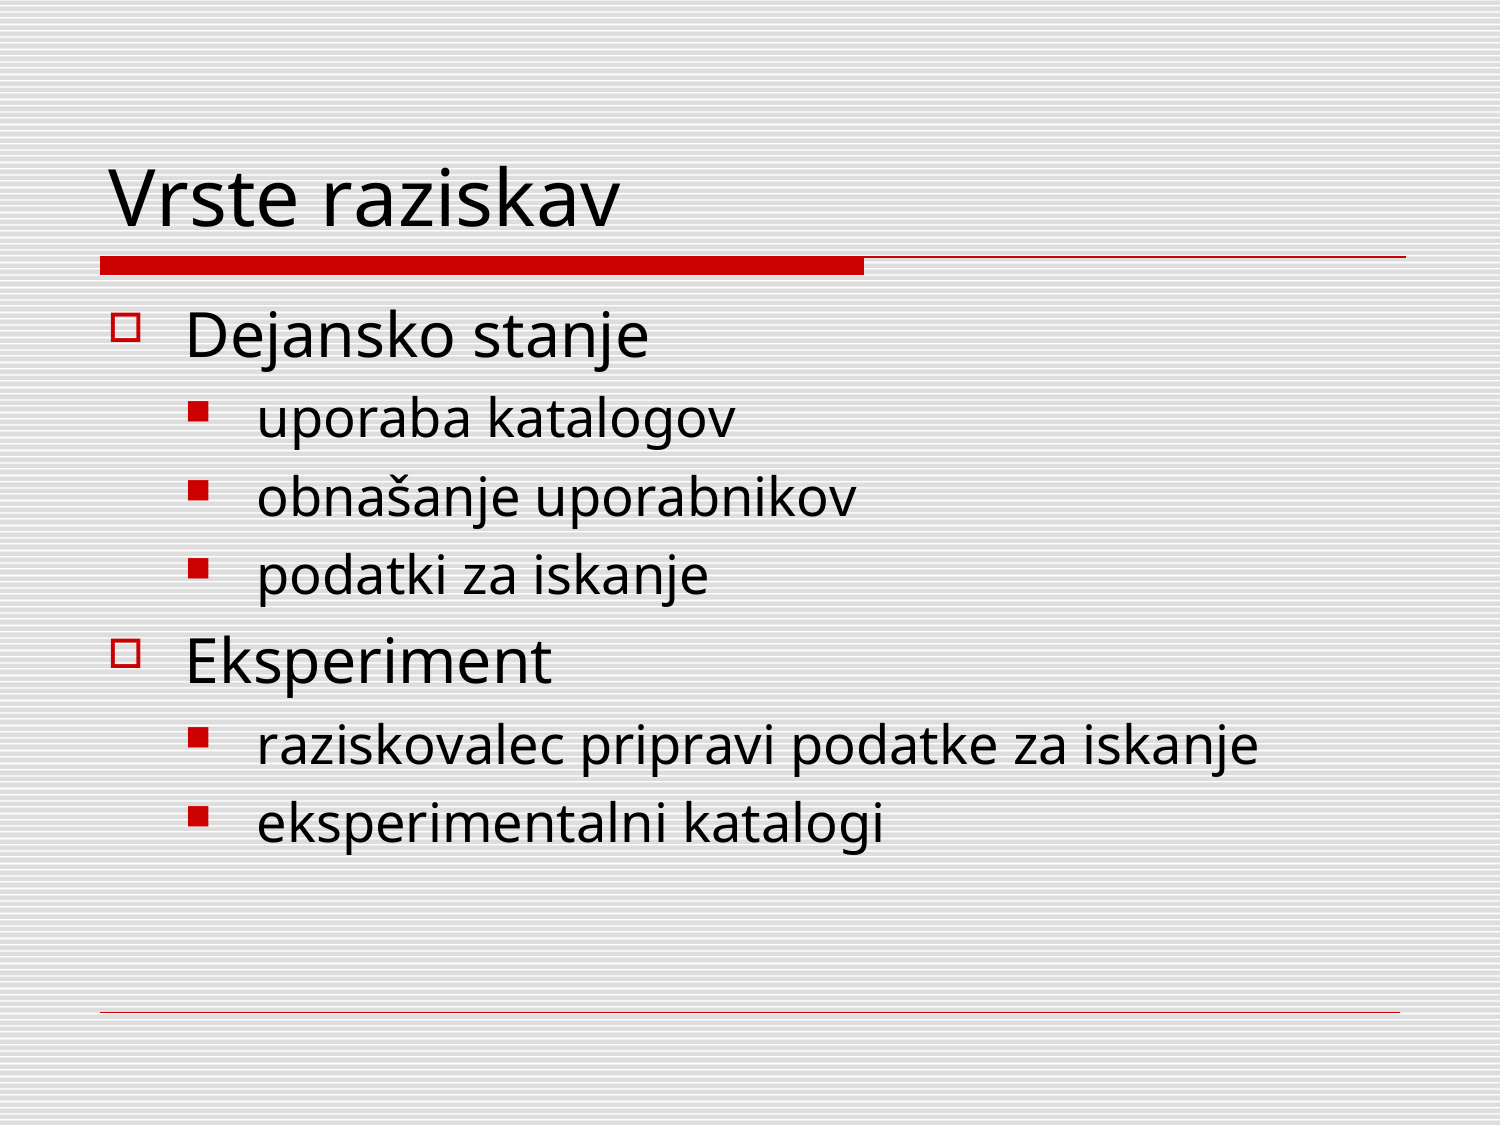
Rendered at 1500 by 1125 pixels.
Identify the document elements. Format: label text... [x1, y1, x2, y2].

picture [0, 0, 1500, 1125]
title Vrste raziskav [94, 49, 1407, 250]
list Dejansko stanje uporaba katalogov obnašanje uporabnikov podatki za iskanje Eksperiment raziskovalec pripravi podatke za iskanje eksperimentalni katalogi [92, 287, 1406, 988]
